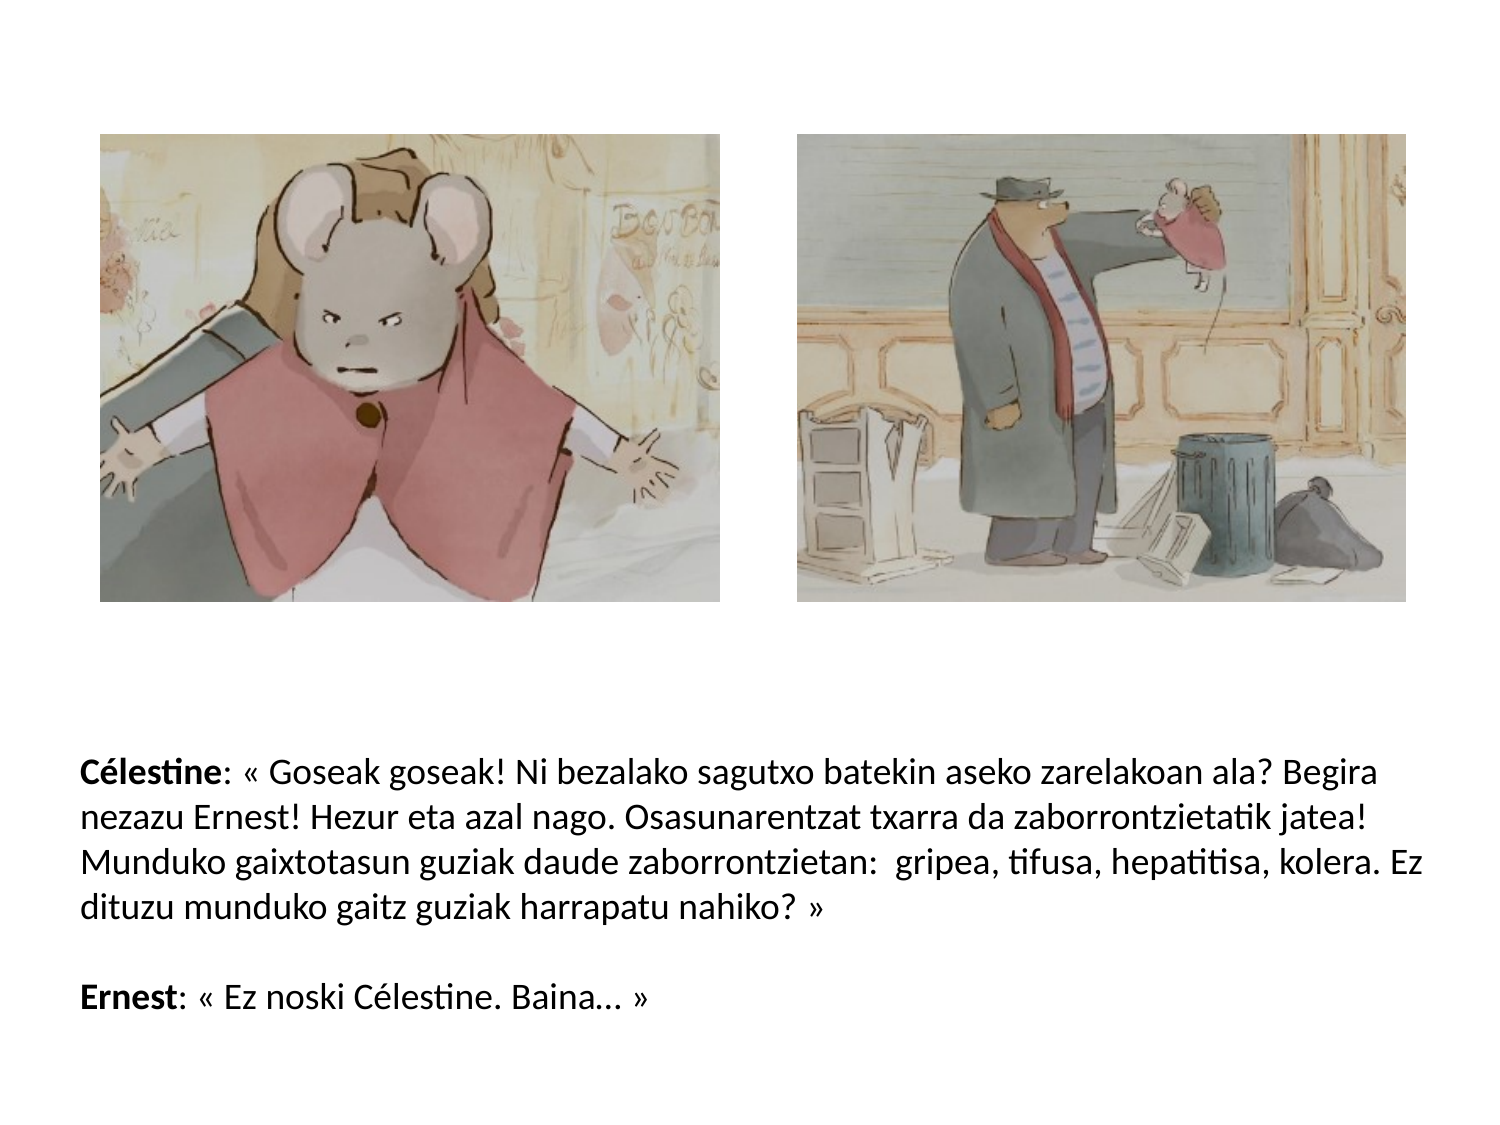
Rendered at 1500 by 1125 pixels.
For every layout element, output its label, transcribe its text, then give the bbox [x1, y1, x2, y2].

picture [797, 134, 1406, 602]
picture [100, 134, 720, 602]
text_box Célestine: « Goseak goseak! Ni bezalako sagutxo batekin aseko zarelakoan ala? Begira nezazu Ernest! Hezur eta azal nago. Osasunarentzat txarra da zaborrontzietatik jatea! Munduko gaixtotasun guziak daude zaborrontzietan: gripea, tifusa, hepatitisa, kolera. Ez dituzu munduko gaitz guziak harrapatu nahiko? » Ernest: « Ez noski Célestine. Baina… » [64, 739, 1471, 1025]
